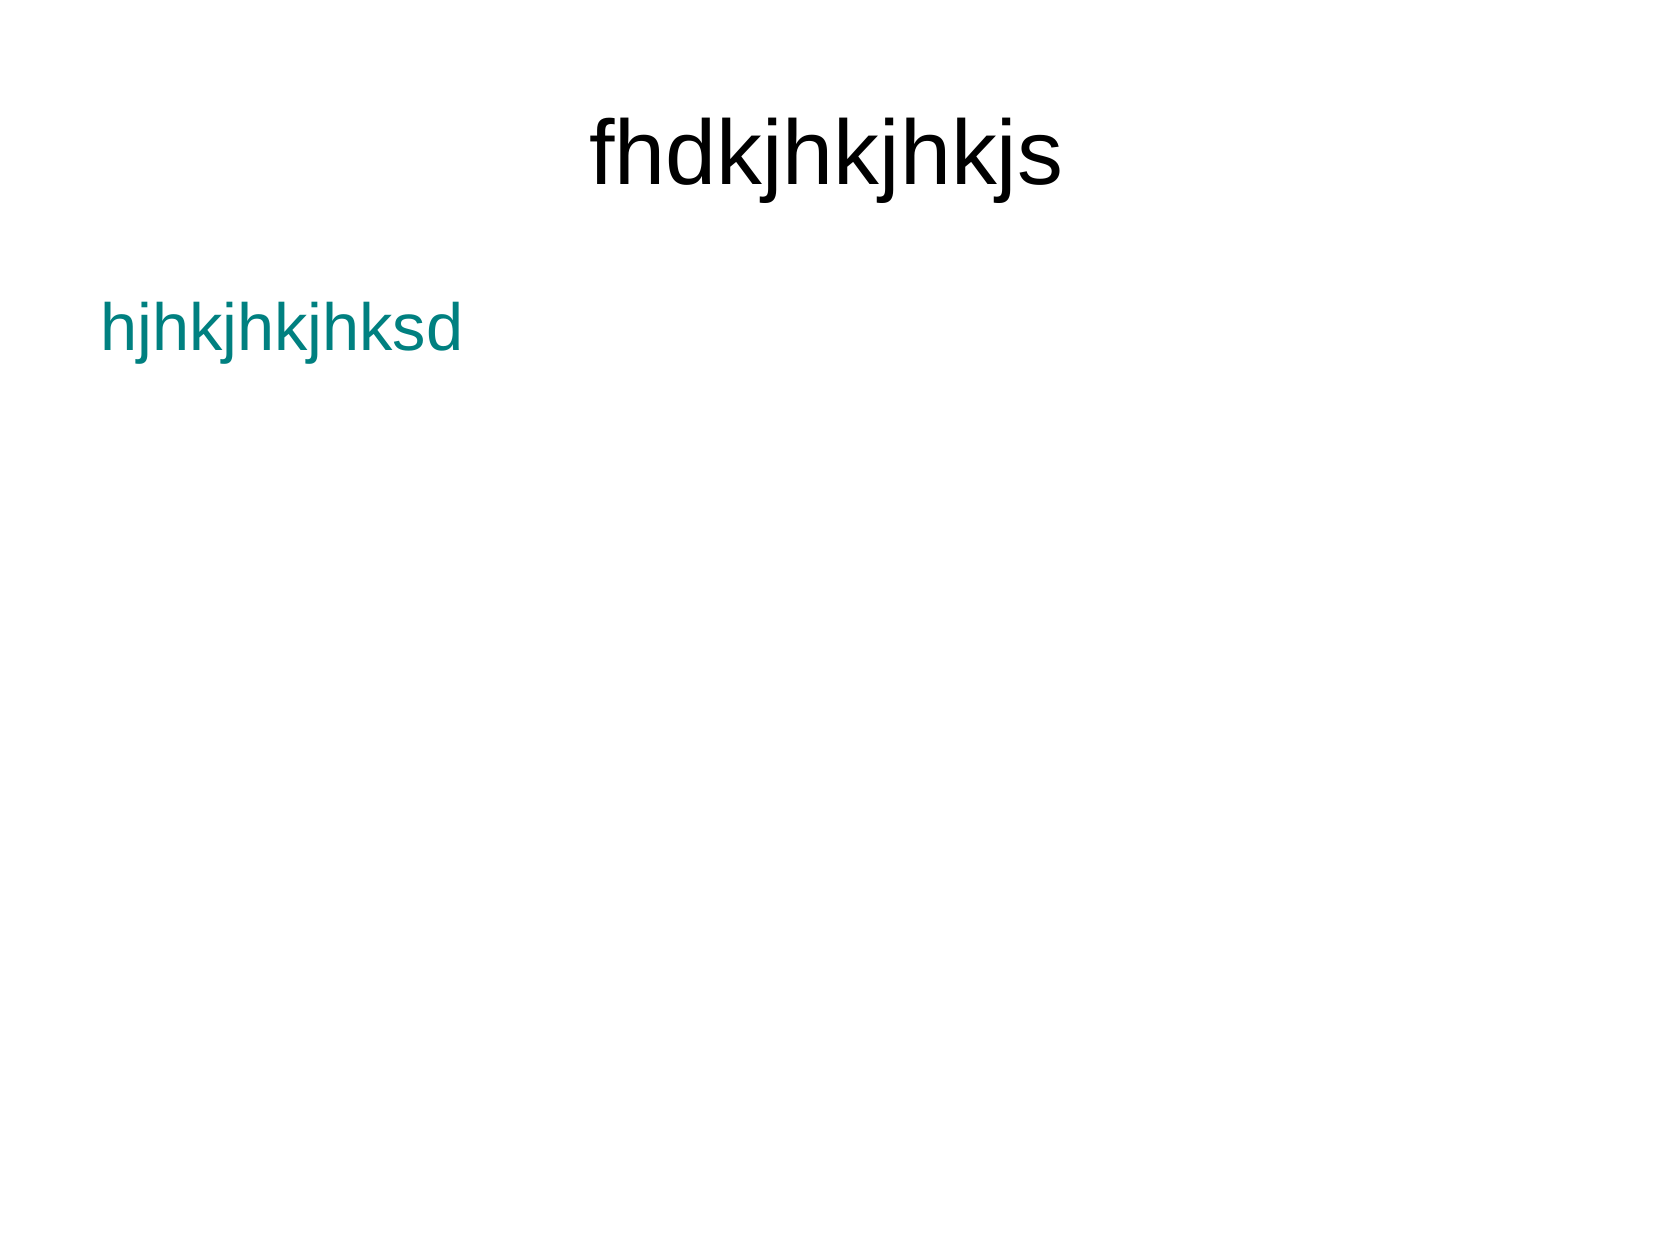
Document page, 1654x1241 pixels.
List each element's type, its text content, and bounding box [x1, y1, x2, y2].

title fhdkjhkjhkjs [82, 56, 1571, 250]
list hjhkjhkjhksd [82, 290, 1571, 1094]
